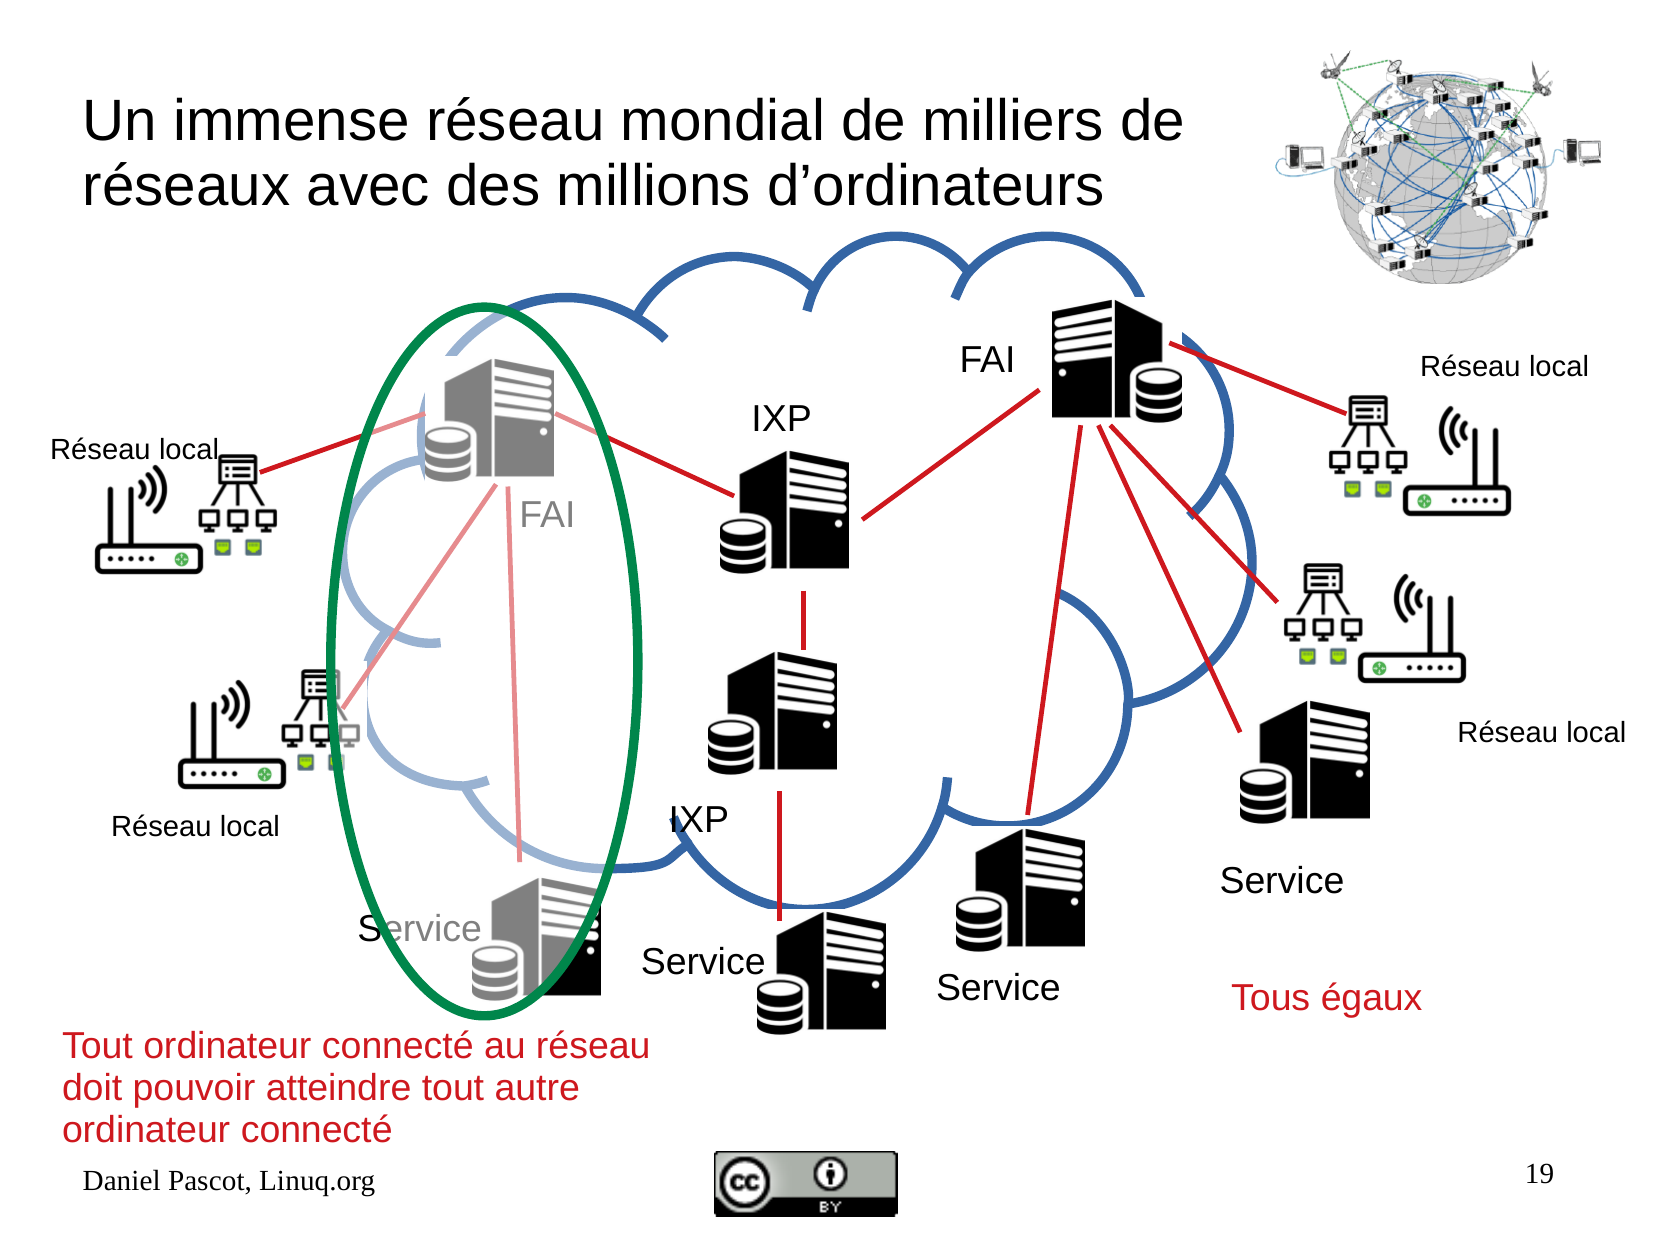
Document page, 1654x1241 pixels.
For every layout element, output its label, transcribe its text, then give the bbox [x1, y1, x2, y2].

picture [714, 1151, 898, 1217]
title Un immense réseau mondial de milliers de réseaux avec des millions d’ordinateurs [82, 49, 1312, 257]
picture [1240, 698, 1370, 827]
picture [1277, 555, 1479, 697]
text_box Service [921, 958, 1076, 1016]
picture [165, 661, 343, 803]
picture [82, 446, 284, 588]
text_box Service [1204, 852, 1360, 910]
text_box Réseau local [96, 802, 296, 851]
picture [757, 909, 886, 1038]
text_box Service [342, 899, 398, 957]
picture [1322, 387, 1524, 530]
text_box Réseau local [1405, 342, 1605, 391]
picture [1275, 50, 1601, 284]
text_box Tout ordinateur connecté au réseau doit pouvoir atteindre tout autre ordinateur connecté [47, 1016, 666, 1158]
text_box IXP [653, 791, 745, 849]
picture [526, 895, 601, 1004]
text_box Tous égaux [1216, 968, 1489, 1039]
text_box [1182, 337, 1198, 351]
picture [956, 826, 1085, 955]
text_box FAI [944, 330, 1031, 388]
text_box [1102, 426, 1252, 662]
text_box [1116, 351, 1253, 570]
picture [1052, 297, 1182, 426]
picture [720, 448, 849, 577]
text_box Service [625, 933, 781, 990]
text_box IXP [736, 389, 827, 447]
text_box [330, 257, 1206, 1016]
text_box Réseau local [1442, 708, 1642, 756]
text_box Réseau local [35, 425, 235, 473]
picture [708, 649, 837, 778]
